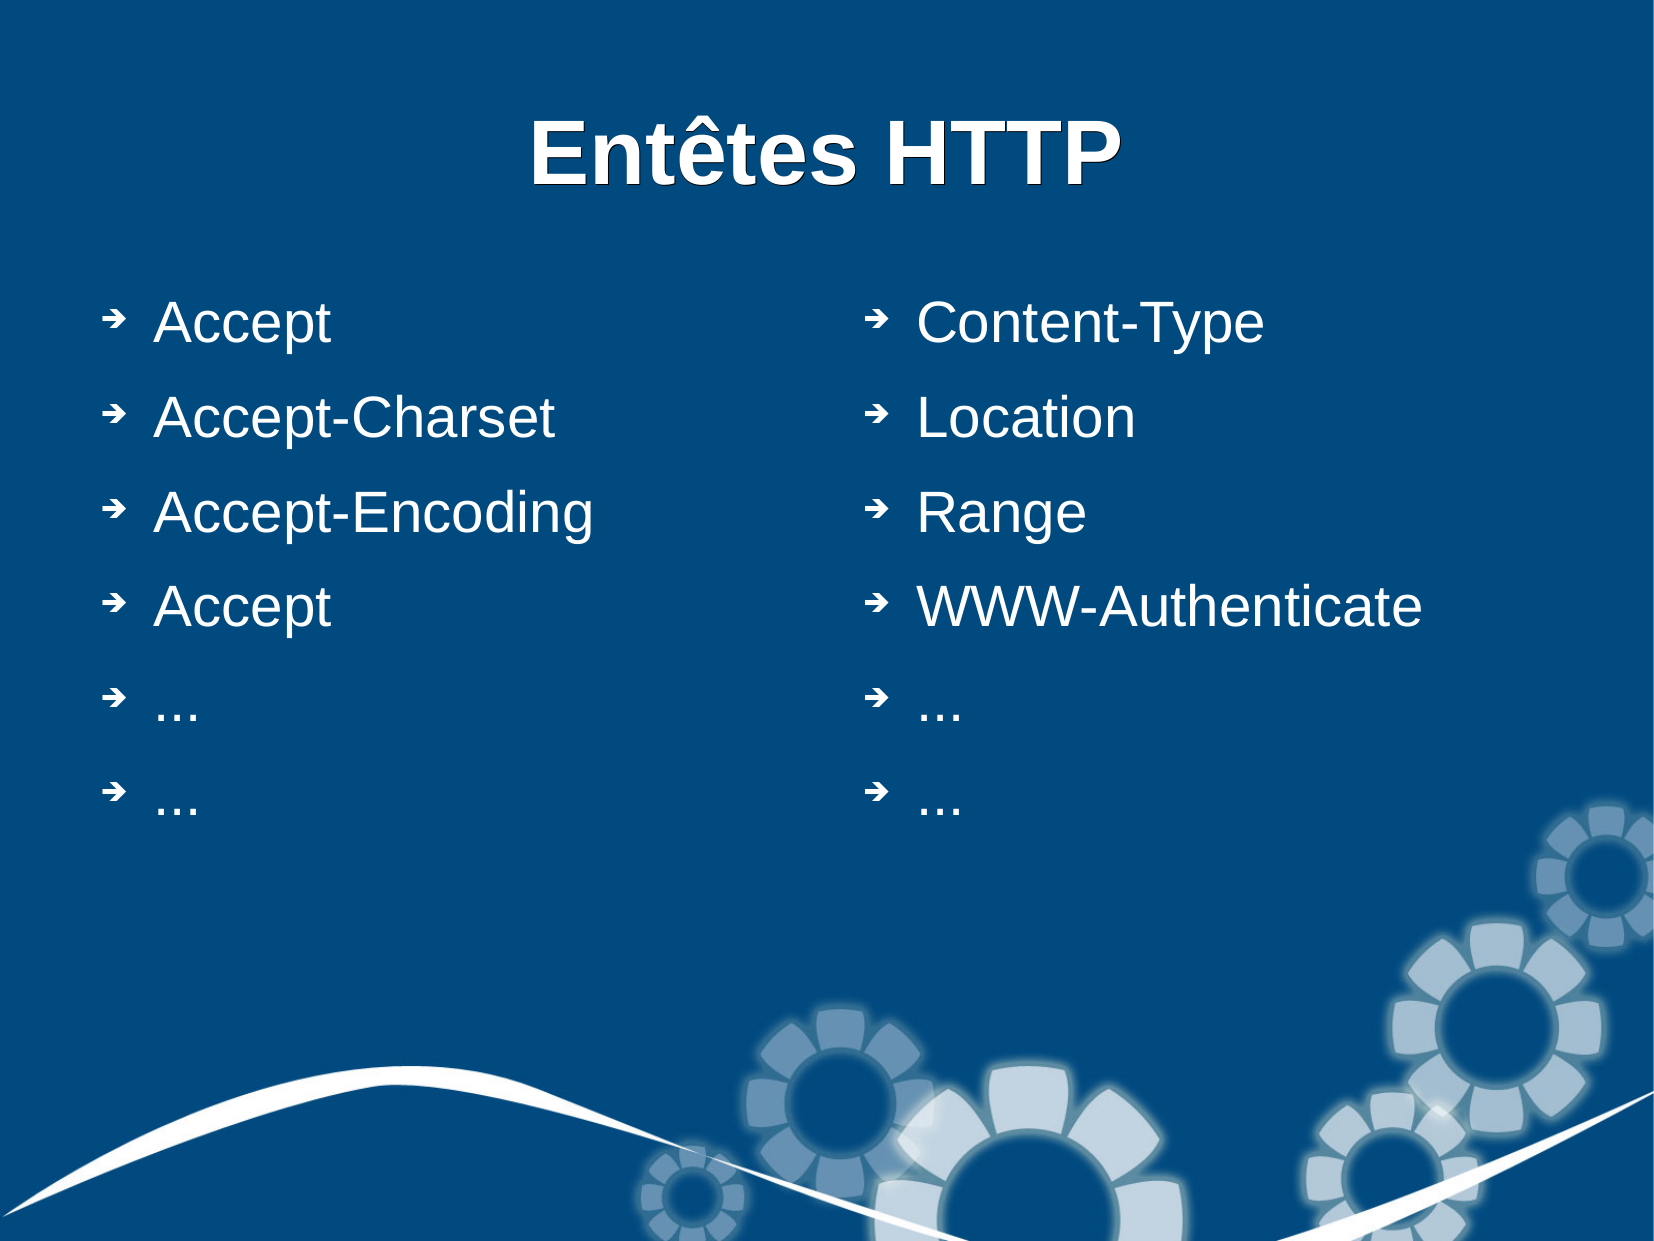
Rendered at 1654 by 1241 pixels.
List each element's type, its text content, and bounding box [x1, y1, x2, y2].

title Entêtes HTTP [82, 49, 1571, 257]
list Content-Type Location Range WWW-Authenticate ... ... [845, 290, 1572, 1109]
picture [0, 0, 1654, 1241]
list Accept Accept-Charset Accept-Encoding Accept ... ... [82, 290, 809, 1109]
